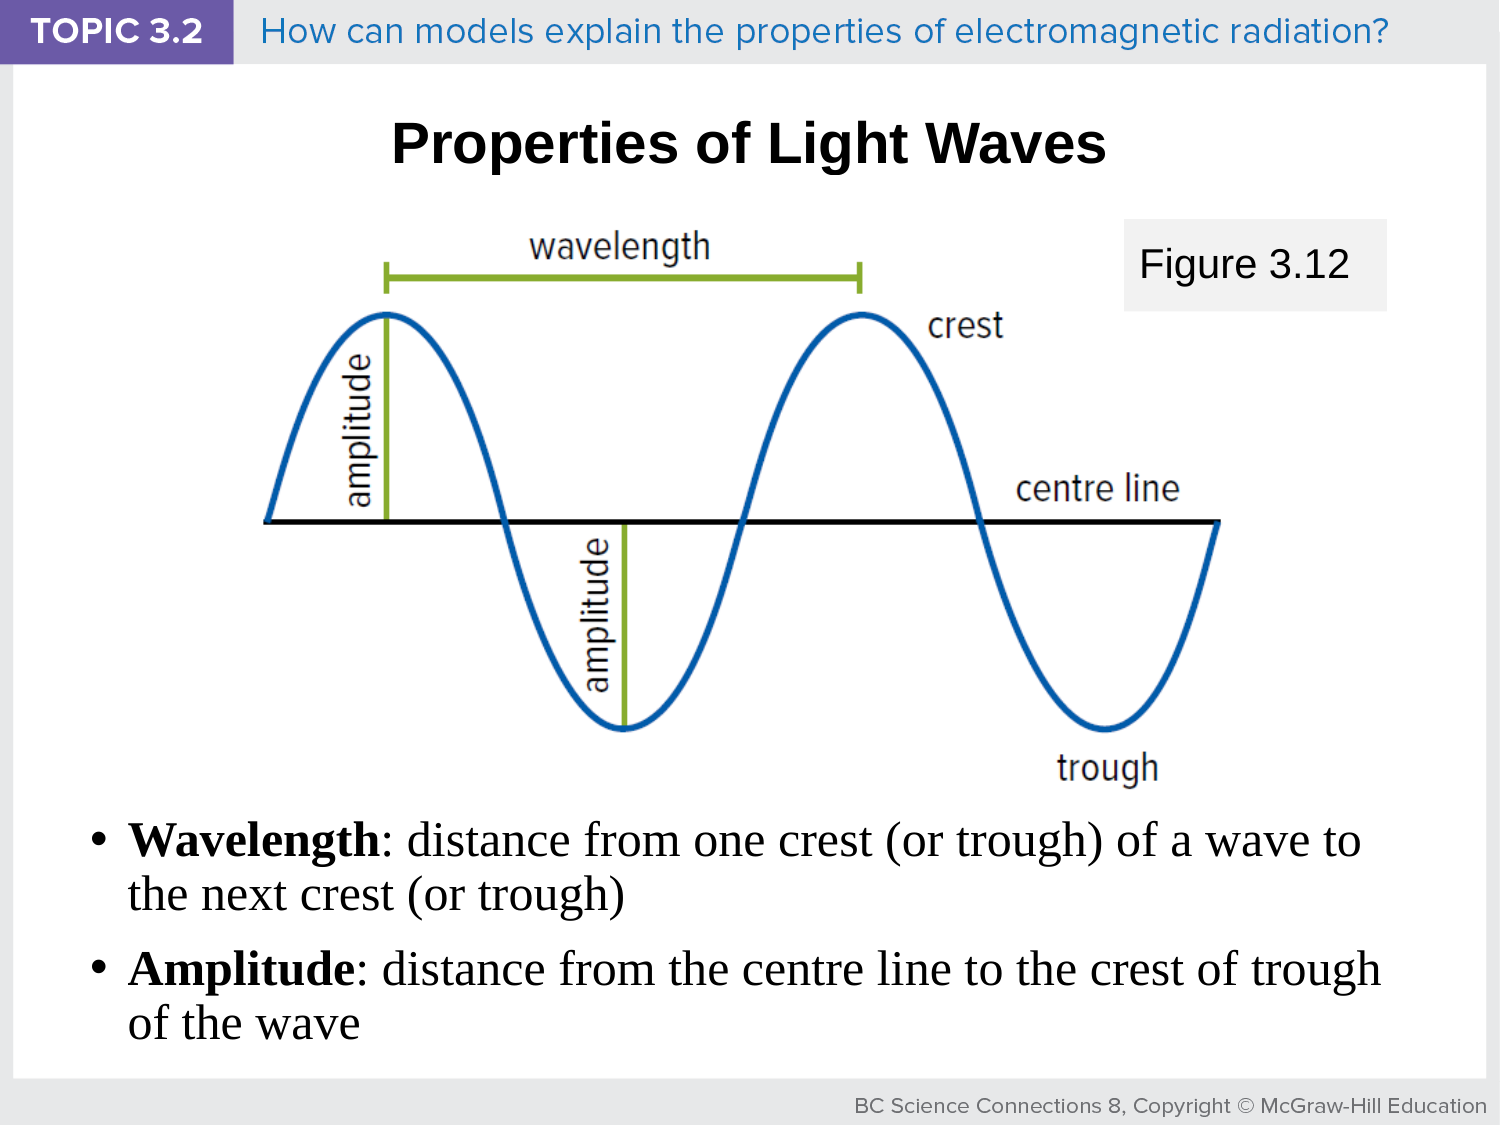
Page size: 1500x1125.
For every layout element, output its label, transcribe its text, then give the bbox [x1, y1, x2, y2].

list Figure 3.12 [1124, 219, 1387, 312]
picture [0, 0, 1500, 1082]
list Wavelength: distance from one crest (or trough) of a wave to the next crest (or trough) Amplitude: distance from the centre line to the crest of trough of the wave [75, 806, 1425, 1060]
title Properties of Light Waves [103, 76, 1397, 213]
